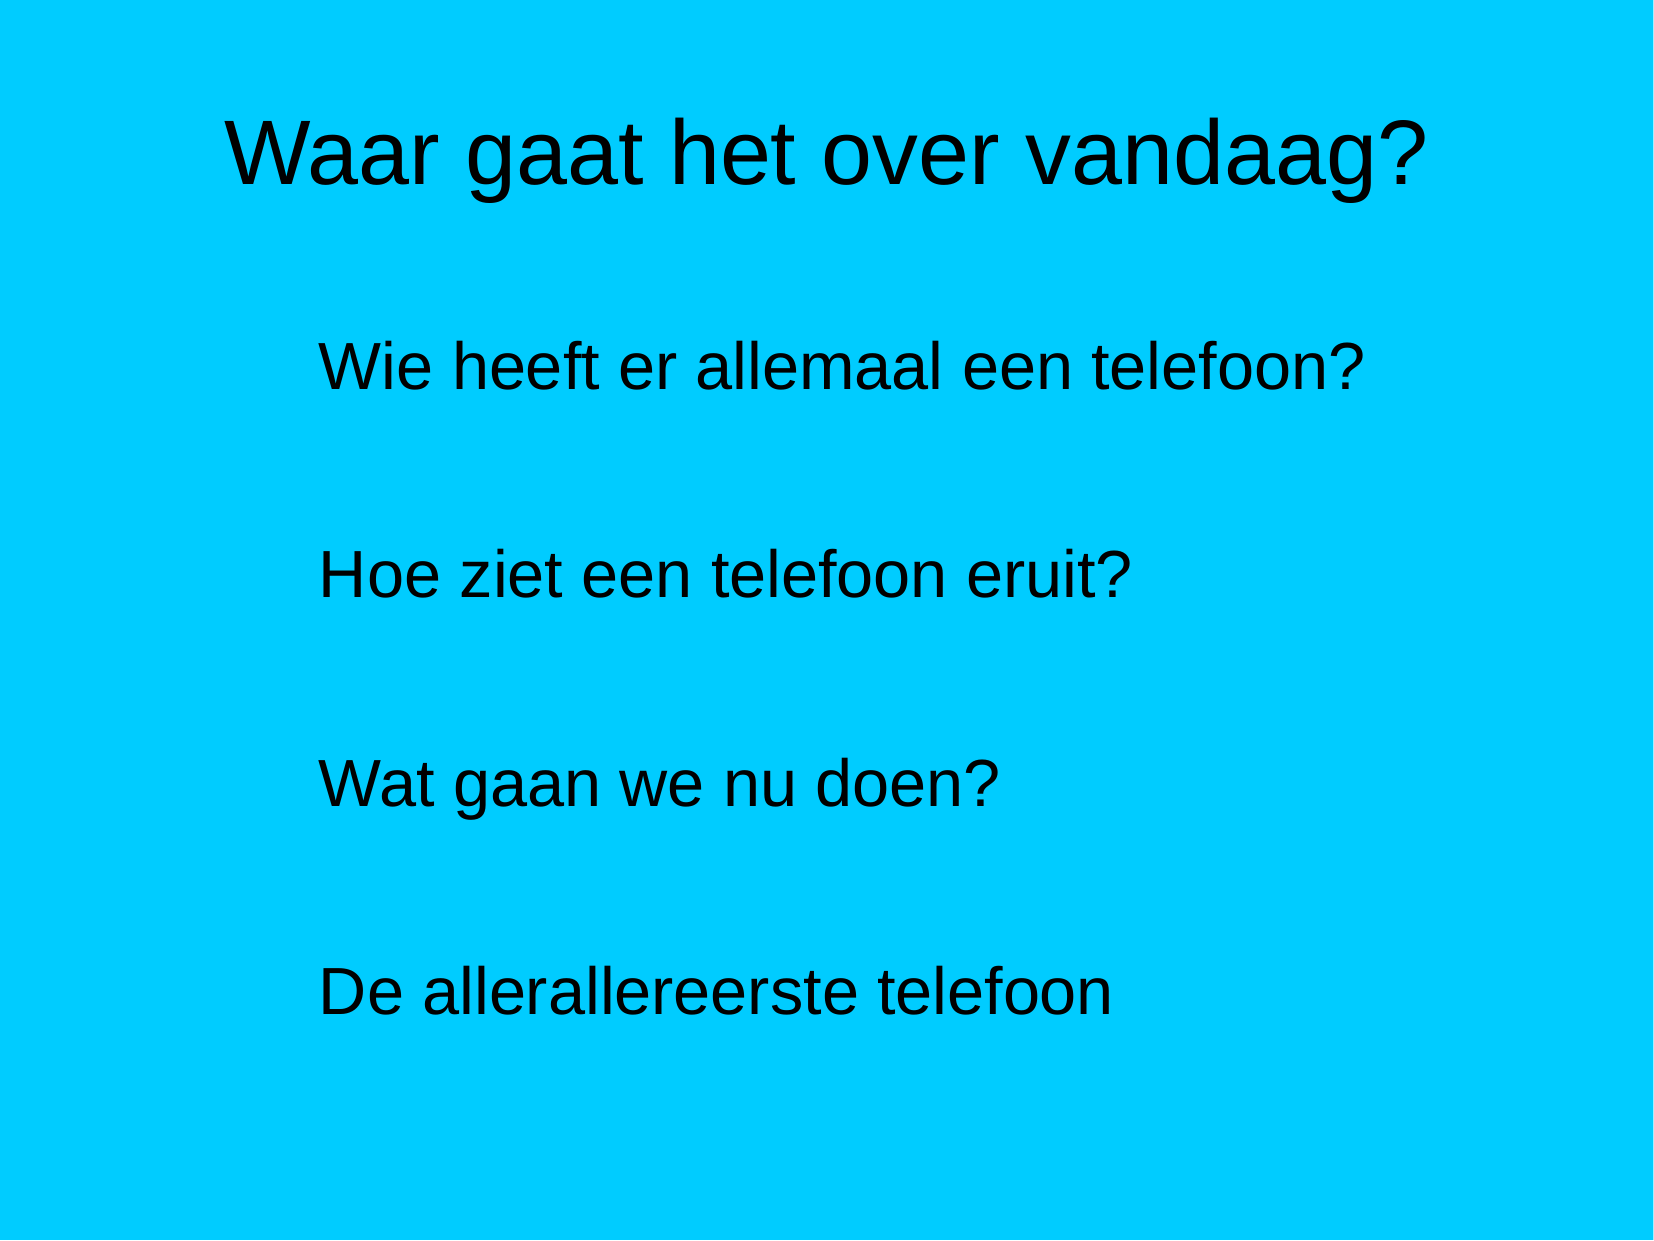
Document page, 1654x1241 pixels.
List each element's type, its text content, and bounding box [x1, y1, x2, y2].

list Wie heeft er allemaal een telefoon? Hoe ziet een telefoon eruit? Wat gaan we nu doen? De allerallereerste telefoon [318, 224, 1501, 1129]
title Waar gaat het over vandaag? [82, 49, 1571, 257]
